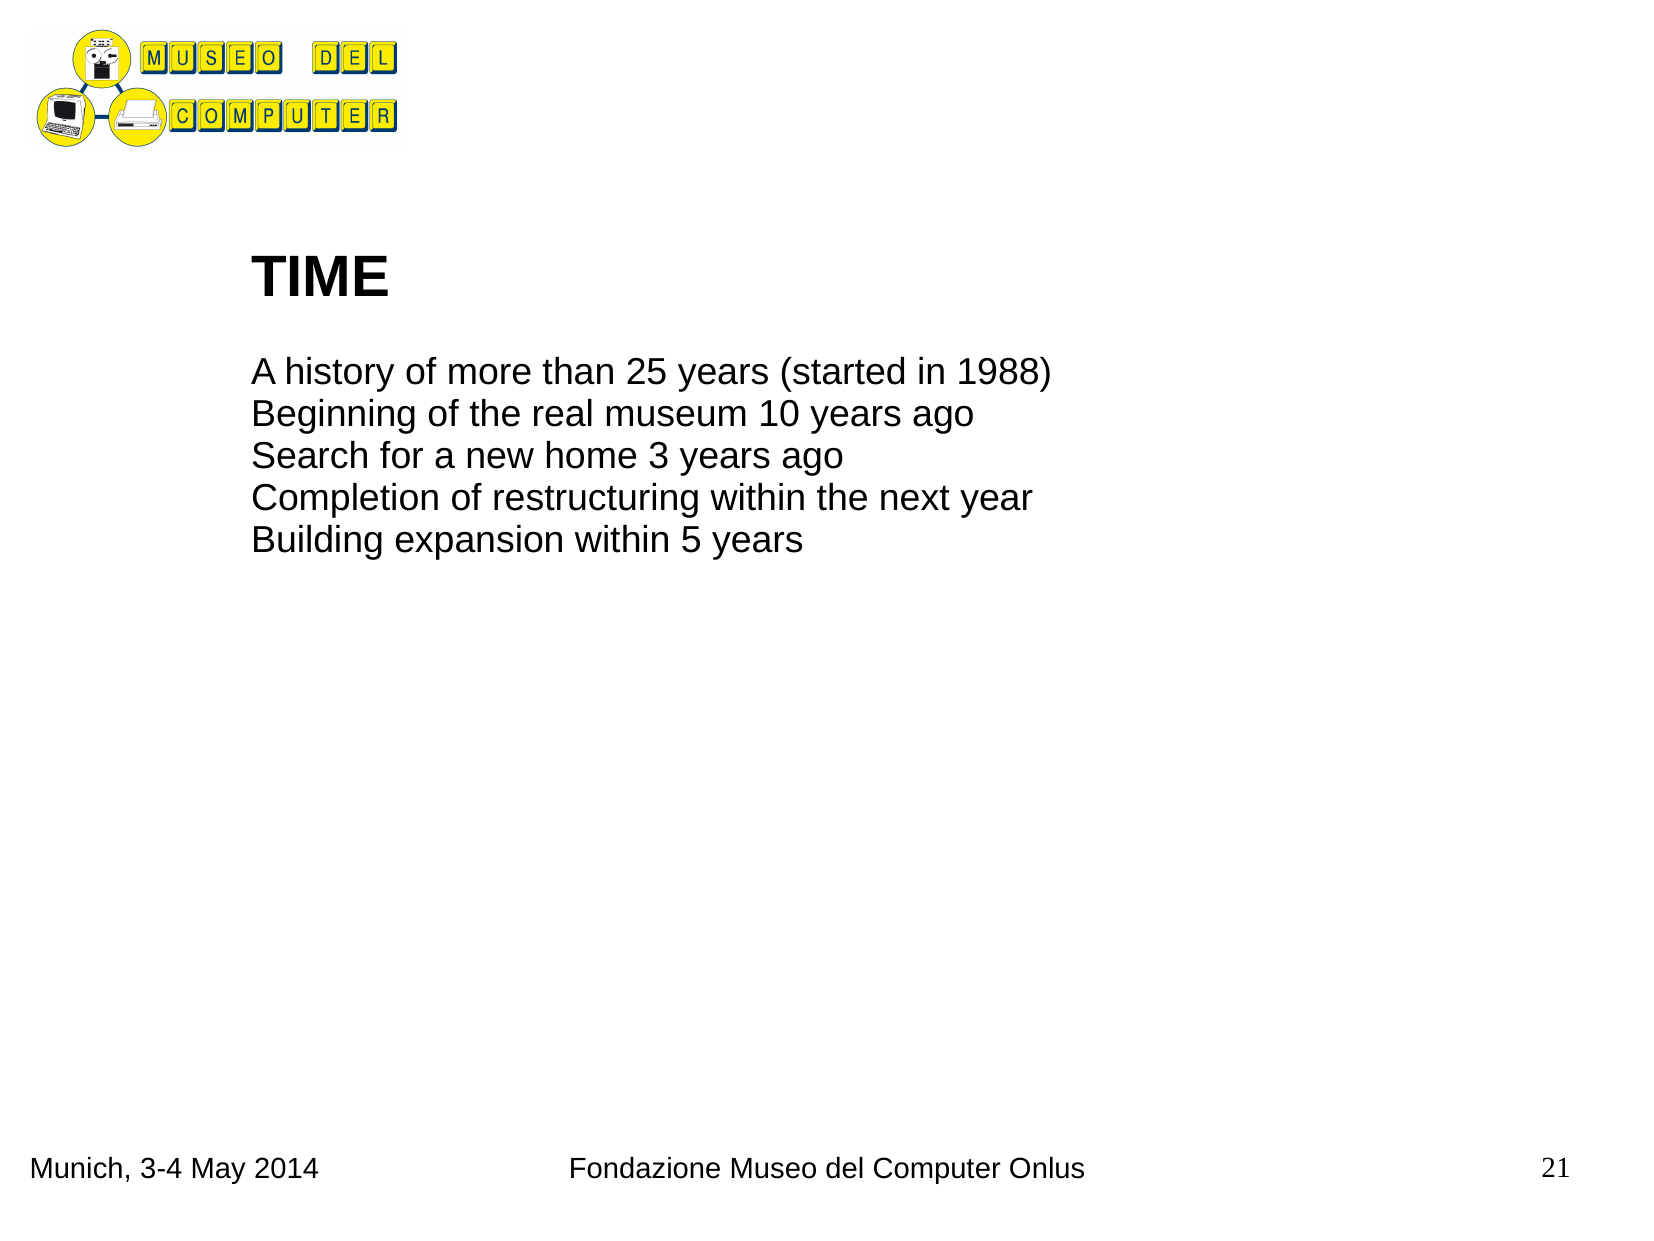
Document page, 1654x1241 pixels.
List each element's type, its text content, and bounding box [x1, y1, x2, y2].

text_box TIME A history of more than 25 years (started in 1988) Beginning of the real museum 10 years ago Search for a new home 3 years ago Completion of restructuring within the next year Building expansion within 5 years [236, 236, 1329, 570]
picture [29, 28, 409, 148]
